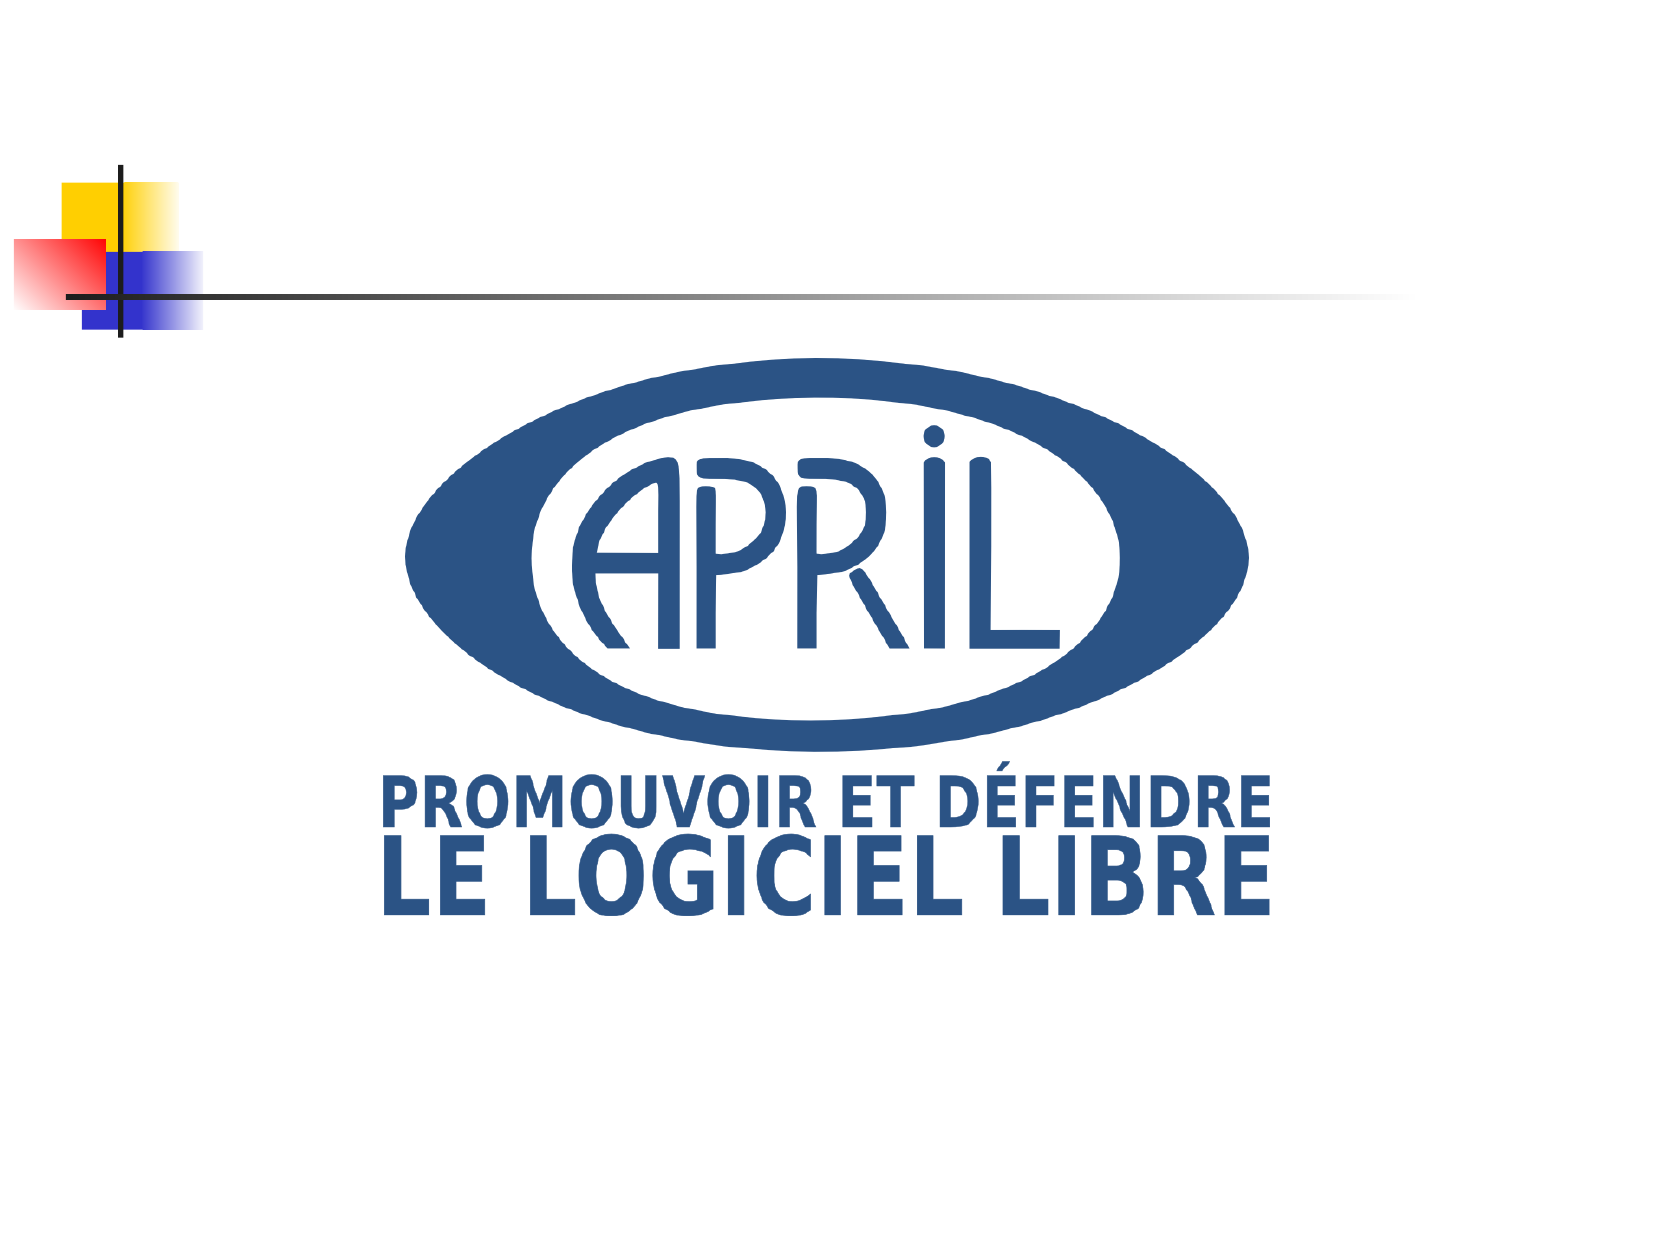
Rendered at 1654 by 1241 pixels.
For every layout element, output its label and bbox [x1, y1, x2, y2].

picture [383, 358, 1270, 916]
